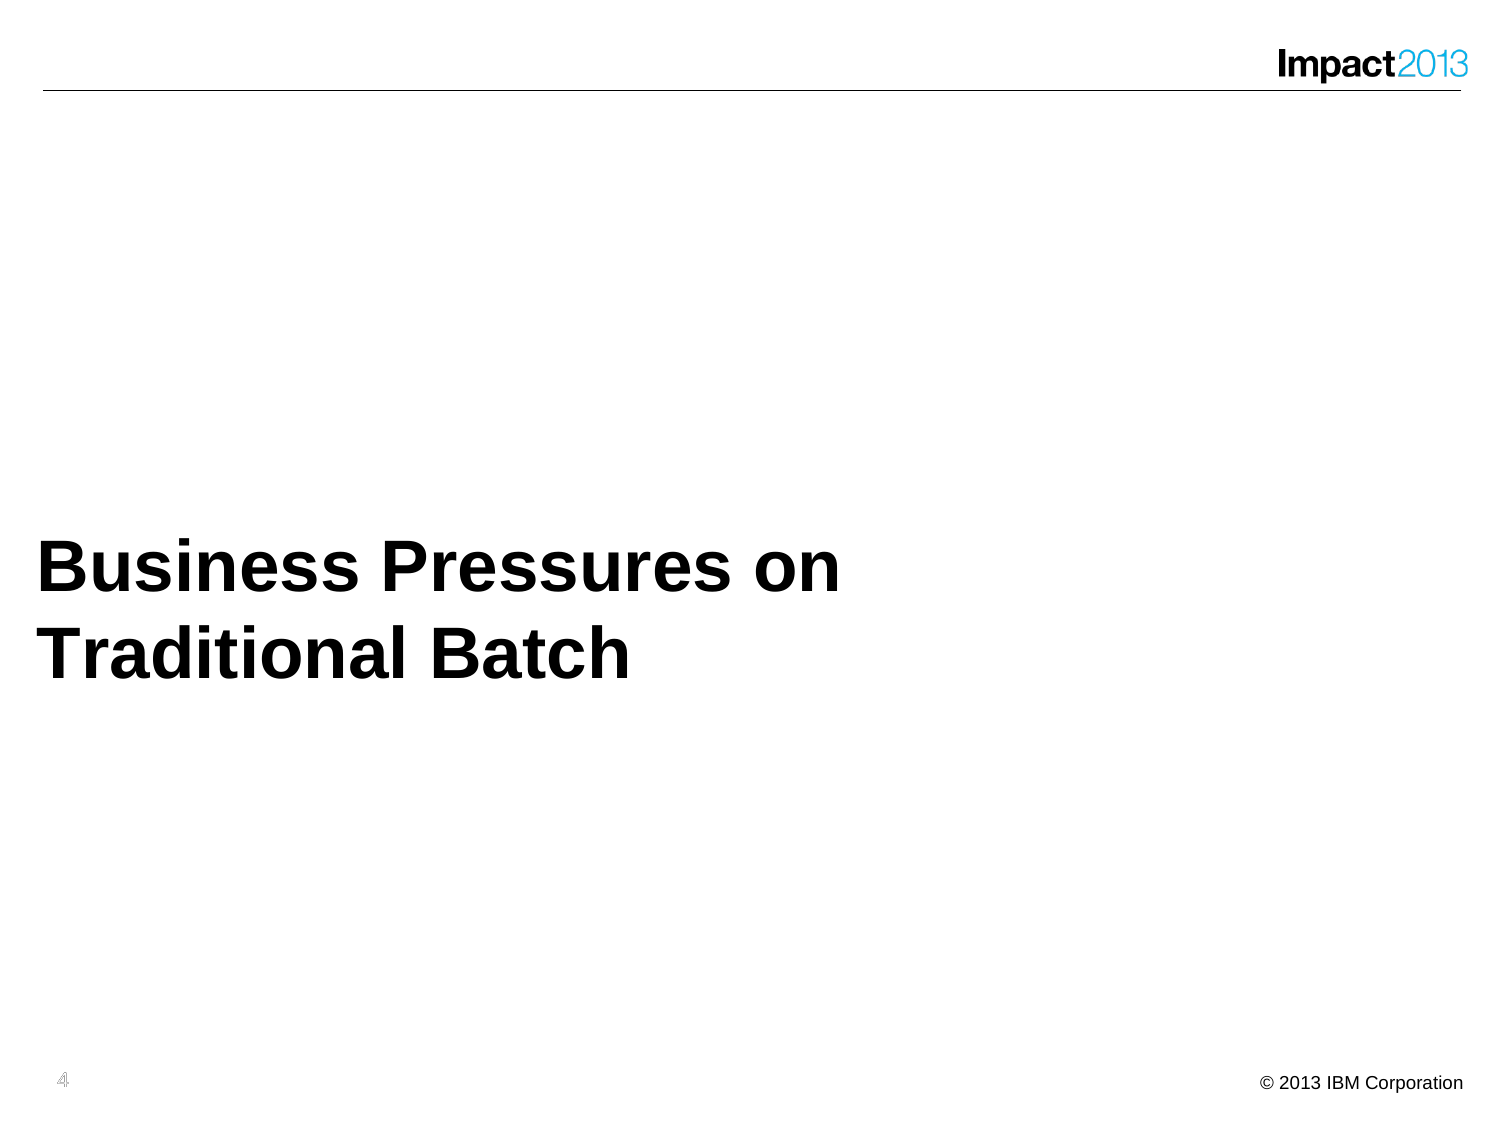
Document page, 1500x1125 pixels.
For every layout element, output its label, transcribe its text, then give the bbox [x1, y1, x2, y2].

picture [1279, 49, 1468, 84]
picture [1420, 52, 1432, 74]
text_box <number> [42, 1059, 134, 1100]
text_box Business Pressures on Traditional Batch [22, 510, 1094, 702]
